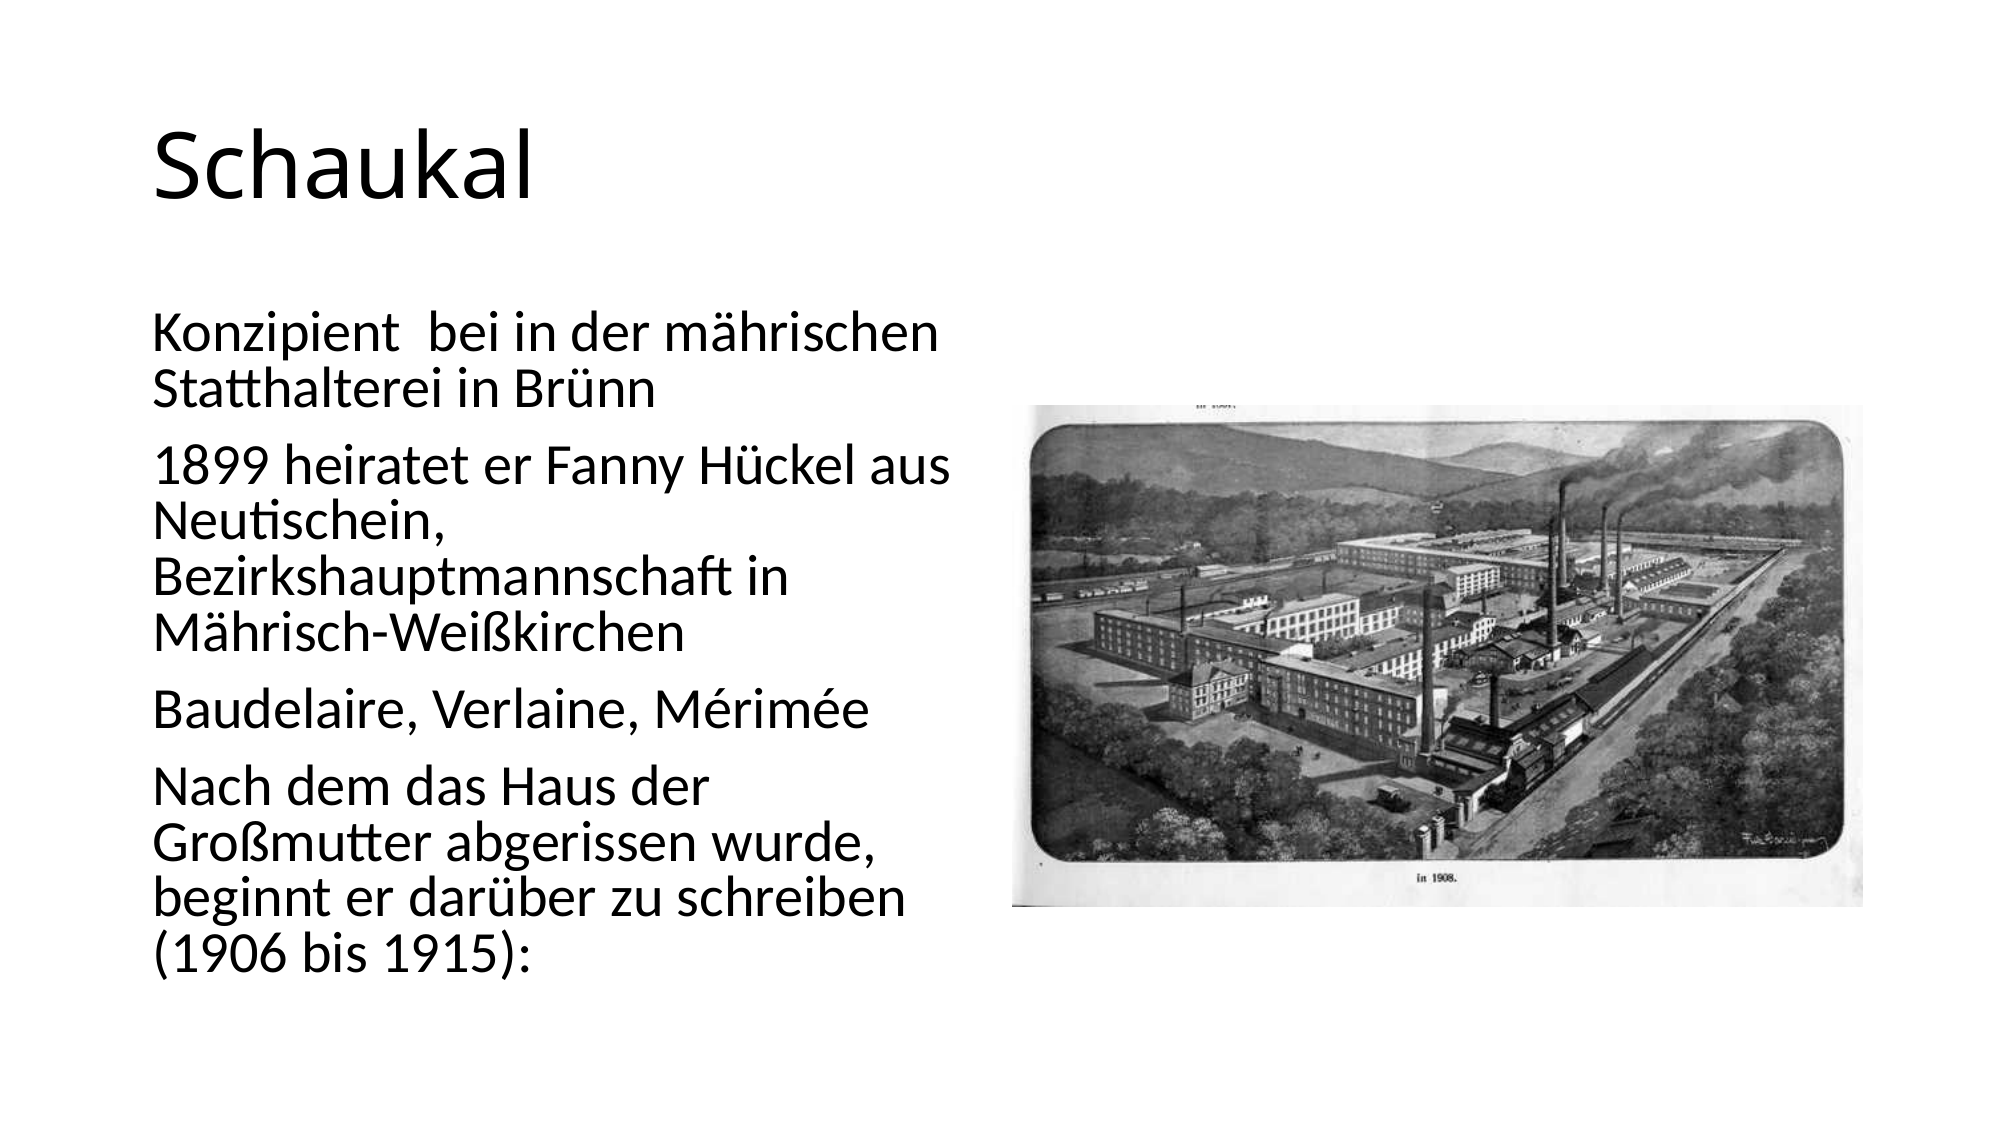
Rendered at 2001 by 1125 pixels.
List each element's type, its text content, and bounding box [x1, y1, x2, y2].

picture [1012, 406, 1863, 907]
list Konzipient bei in der mährischen Statthalterei in Brünn 1899 heiratet er Fanny Hückel aus Neutischein, Bezirkshauptmannschaft in Mährisch-Weißkirchen Baudelaire, Verlaine, Mérimée Nach dem das Haus der Großmutter abgerissen wurde, beginnt er darüber zu schreiben (1906 bis 1915): [137, 299, 988, 1014]
title Schaukal [137, 59, 1863, 278]
